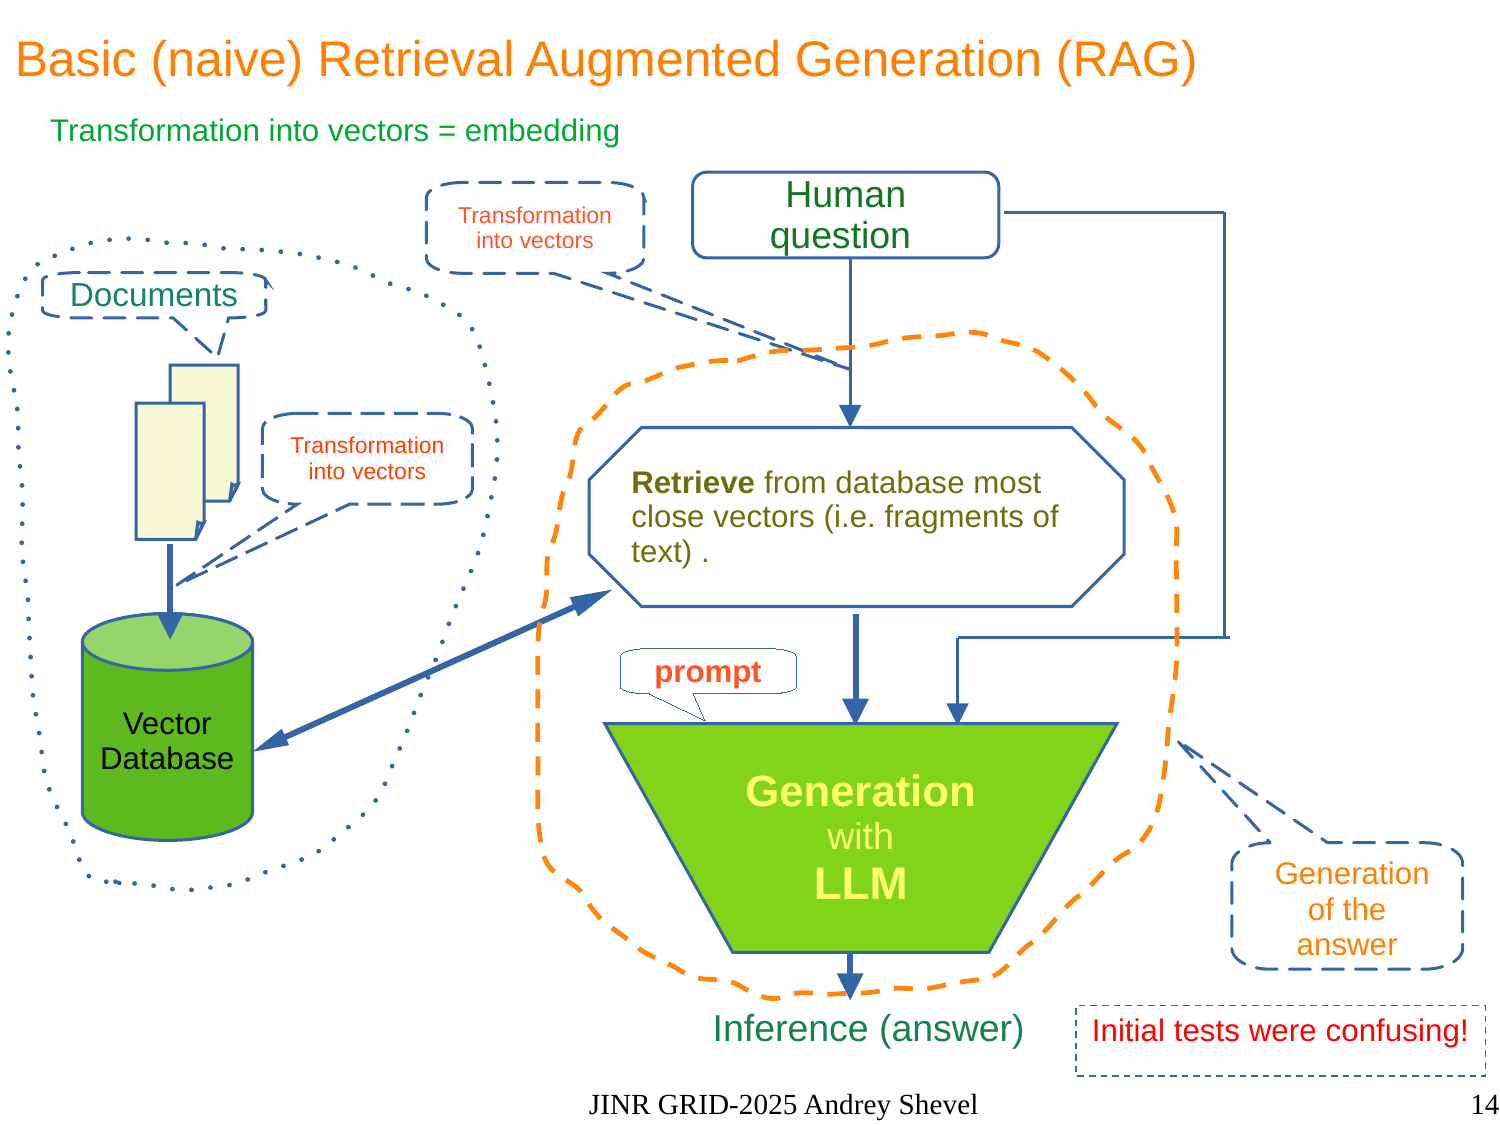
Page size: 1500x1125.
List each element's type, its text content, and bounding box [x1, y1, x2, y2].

text_box Documents [42, 272, 266, 358]
text_box Inference (answer) [698, 1000, 1041, 1070]
text_box [136, 365, 239, 540]
text_box Initial tests were confusing! [1076, 1005, 1483, 1077]
text_box Transformation into vectors = embedding [35, 106, 709, 164]
text_box prompt [620, 648, 797, 721]
text_box Vector Database [82, 646, 253, 841]
text_box Retrieve from database most close vectors (i.e. fragments of text) . [589, 427, 1125, 607]
text_box Generation with LLM [604, 723, 1117, 953]
text_box Generation of the answer [1176, 740, 1463, 970]
text_box Transformation into vectors [426, 182, 849, 369]
text_box Basic (naive) Retrieval Augmented Generation (RAG) [0, 23, 1497, 144]
text_box Transformation into vectors [176, 413, 473, 586]
text_box Human question [692, 172, 999, 258]
